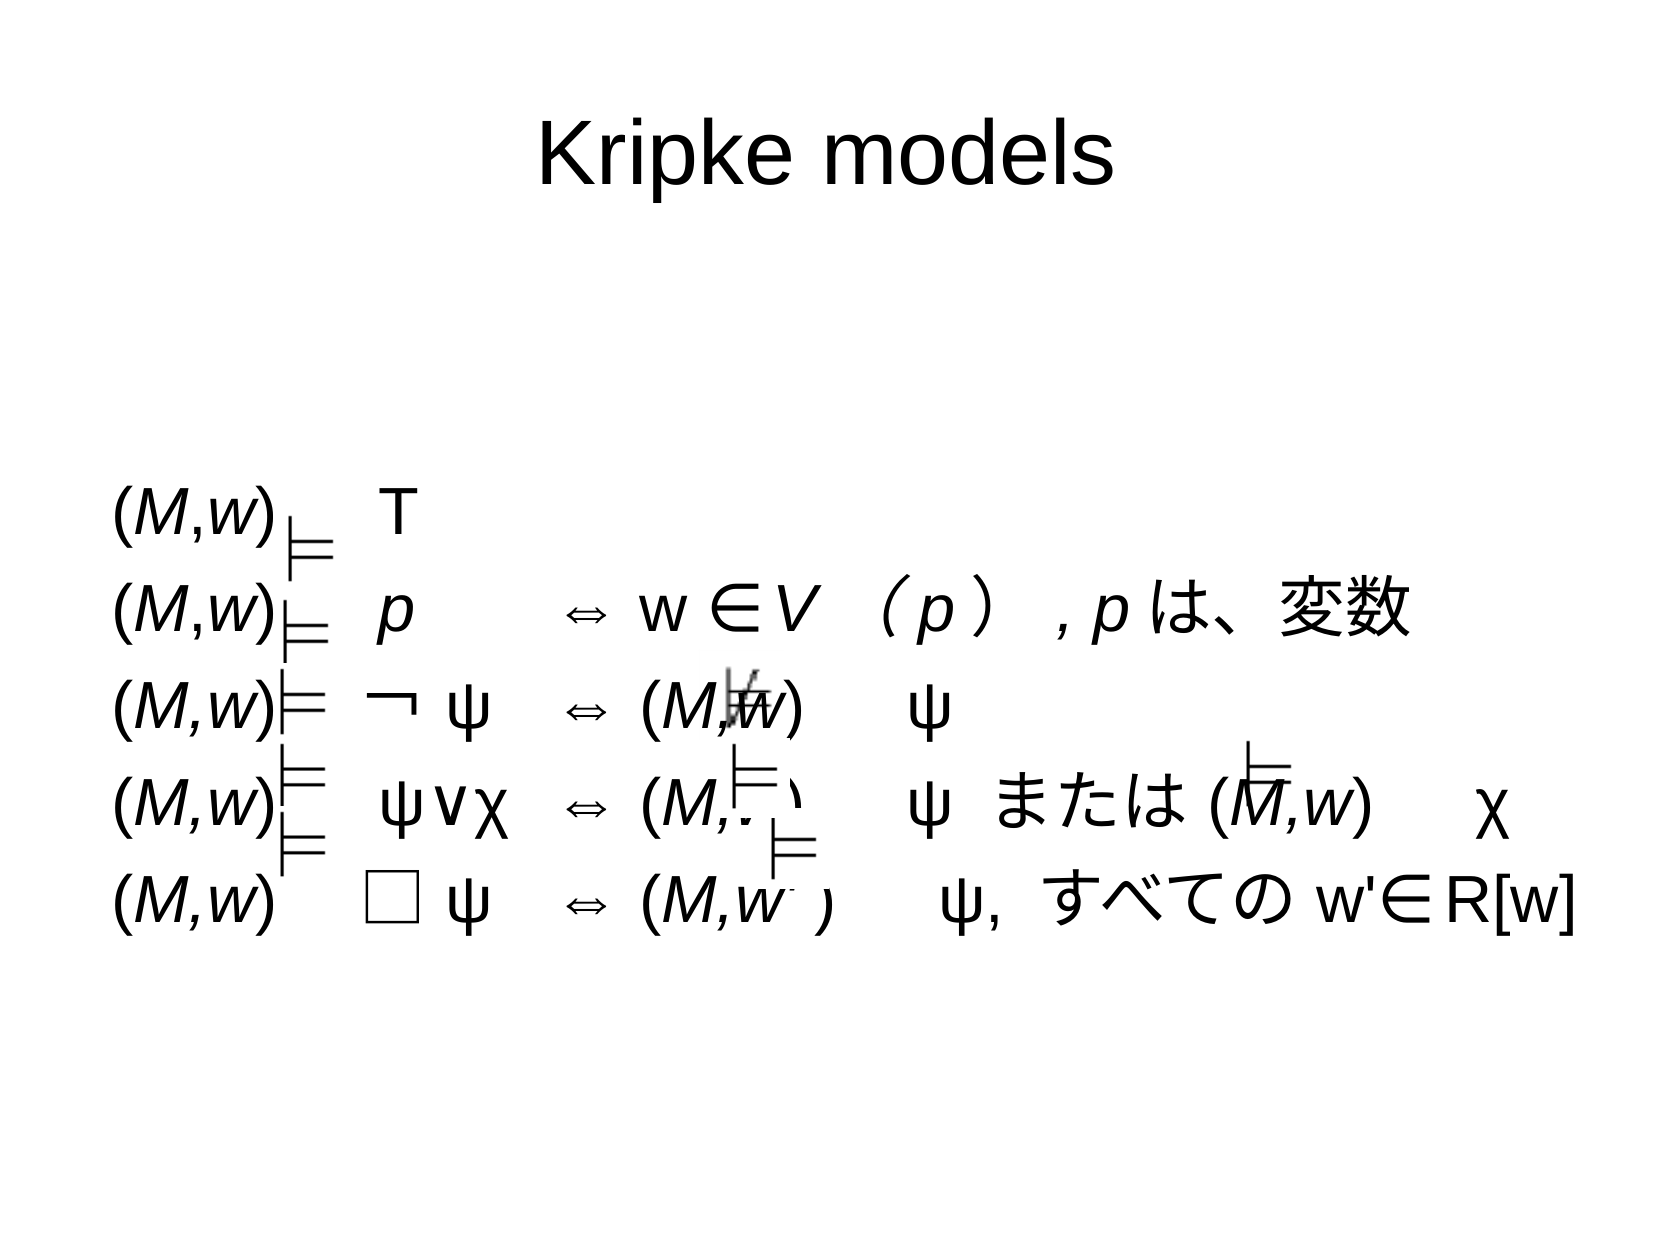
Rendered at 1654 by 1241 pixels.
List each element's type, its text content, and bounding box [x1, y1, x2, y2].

subtitle (M,w) Т (M,w) p ⇔ w ∈V（p）, pは、変数 (M,w) ￢ψ ⇔ (M,w) ψ (M,w) ψ∨χ ⇔ (M,w) ψ または(M,w) χ (M,w) □ψ ⇔ (M,w' ) ψ, すべてのw'∈R[w] [111, 297, 1600, 1102]
title Kripke models [82, 56, 1571, 250]
picture [717, 738, 829, 889]
picture [273, 510, 346, 591]
